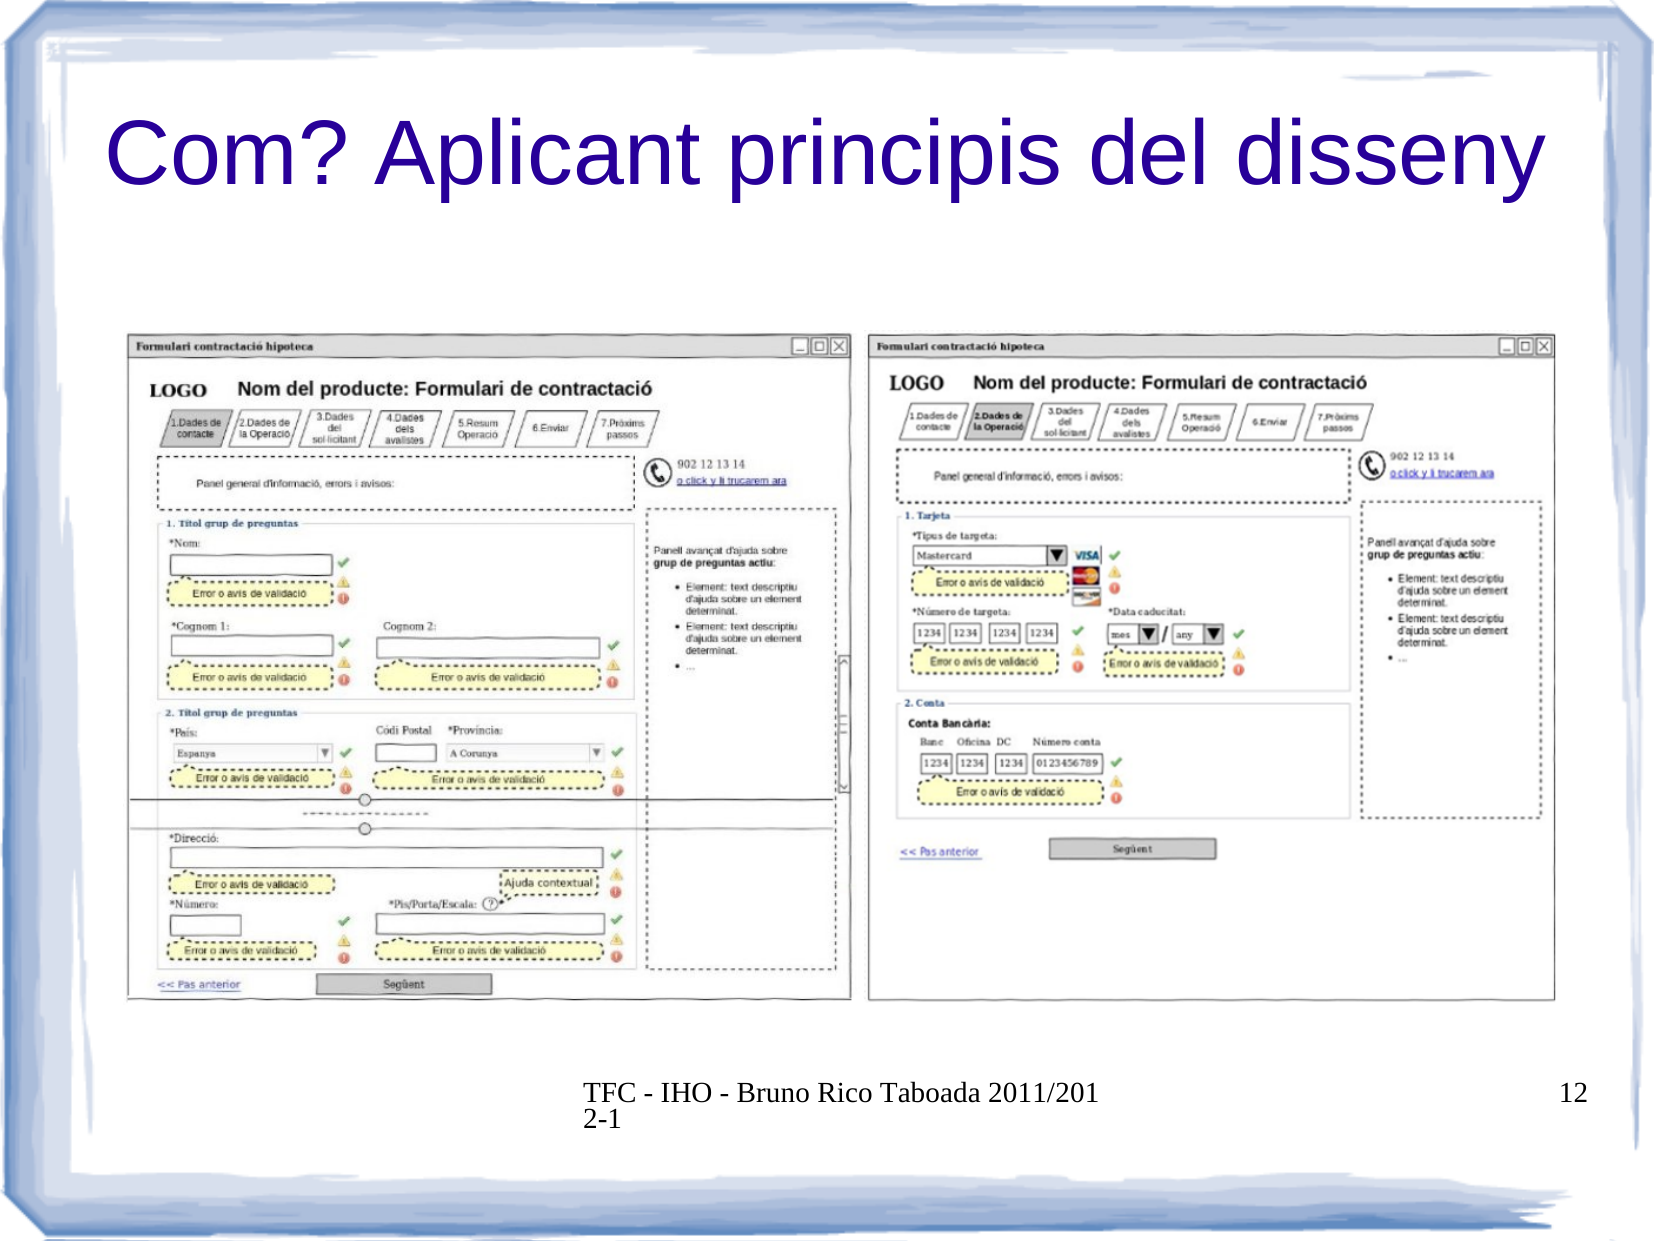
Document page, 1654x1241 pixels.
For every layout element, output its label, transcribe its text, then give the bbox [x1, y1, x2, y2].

title Com? Aplicant principis del disseny [82, 49, 1571, 257]
picture [0, 0, 1654, 1241]
